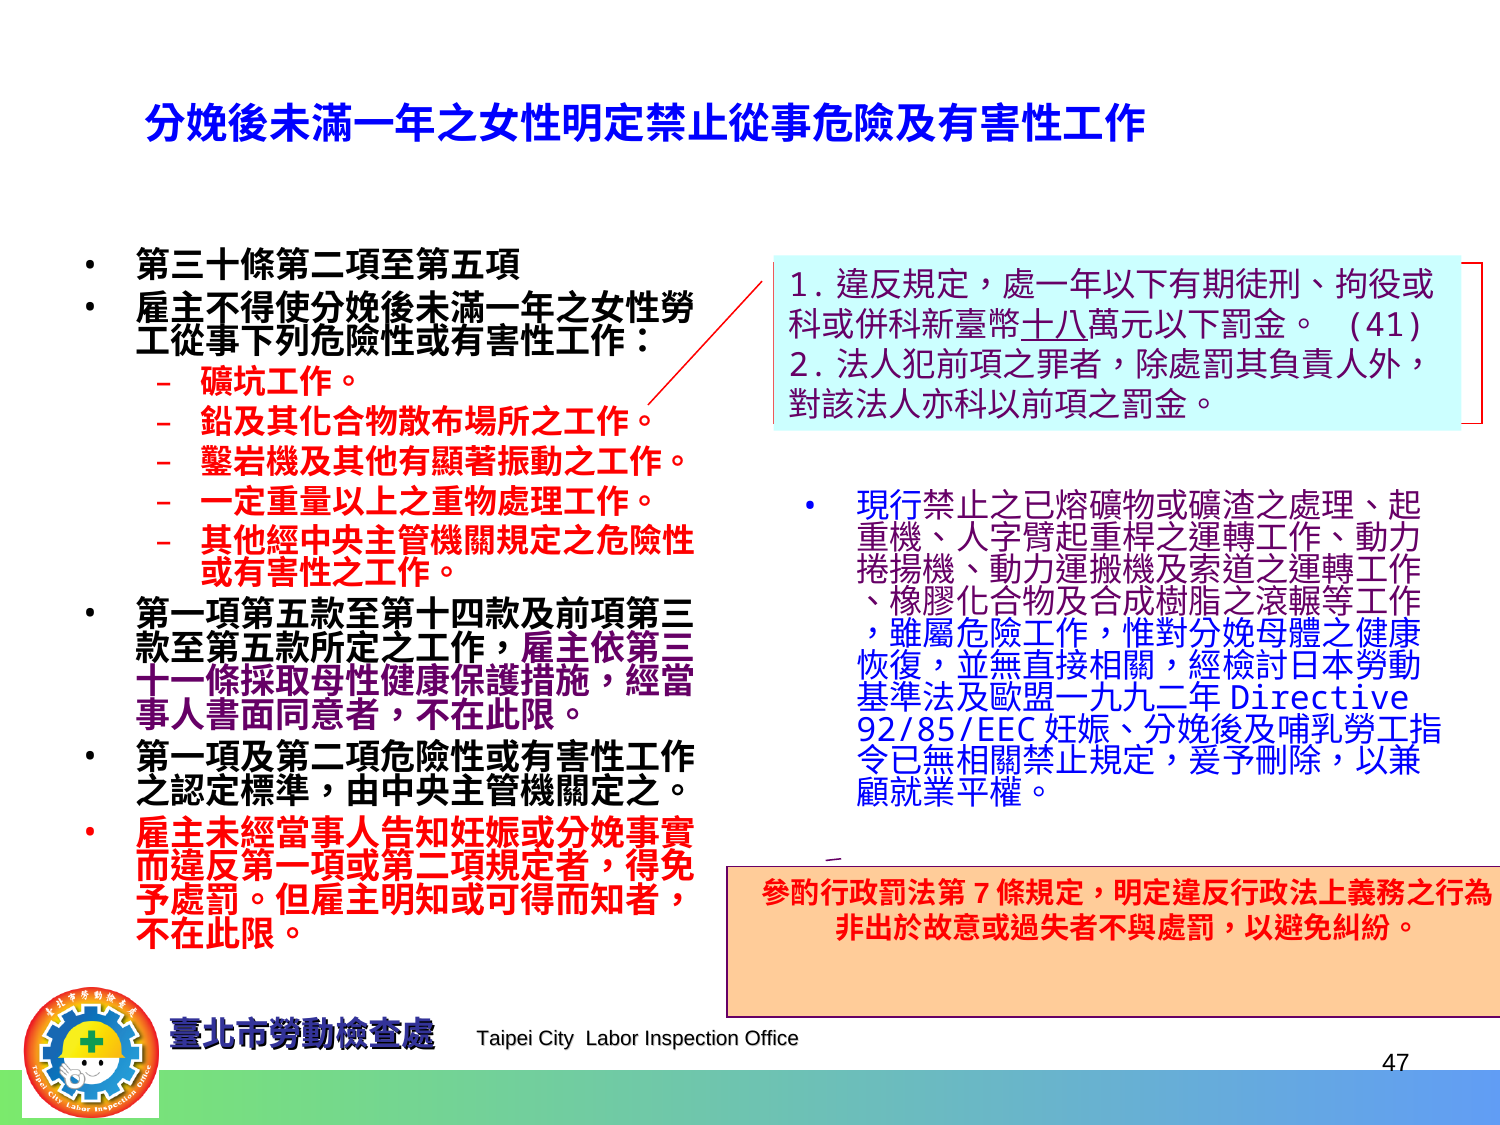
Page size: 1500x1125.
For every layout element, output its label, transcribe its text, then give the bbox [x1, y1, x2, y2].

text_box 分娩後未滿一年之女性明定禁止從事危險及有害性工作 [129, 89, 1323, 155]
text_box <編號> [1074, 1024, 1426, 1100]
text_box 1.違反規定，處一年以下有期徒刑、拘役或科或併科新臺幣十八萬元以下罰金。 (41) 2.法人犯前項之罪者，除處罰其負責人外，對該法人亦科以前項之罰金。 [773, 255, 1462, 431]
text_box [727, 867, 1500, 1017]
text_box 參酌行政罰法第7條規定，明定違反行政法上義務之行為，非出於故意或過失者不與處罰，以避免糾紛。 [735, 866, 1500, 987]
picture [22, 987, 159, 1118]
list 第三十條第二項至第五項 雇主不得使分娩後未滿一年之女性勞工從事下列危險性或有害性工作： 礦坑工作。 鉛及其化合物散布場所之工作。 鑿岩機及其他有顯著振動之工作。 一定重量以上之重物處理工作。 其他經中央主管機關規定之危險性或有害性之工作。 第一項第五款至第十四款及前項第三款至第五款所定之工作，雇主依第三十一條採取母性健康保護措施，經當事人書面同意者，不在此限。 第一項及第二項危險性或有害性工作之認定標準，由中央主管機關定之。 雇主未經當事人告知妊娠或分娩事實而違反第一項或第二項規定者，得免予處罰。但雇主明知或可得而知者，不在此限。 [64, 243, 727, 965]
list 現行禁止之已熔礦物或礦渣之處理、起重機、人字臂起重桿之運轉工作、動力捲揚機、動力運搬機及索道之運轉工作、橡膠化合物及合成樹脂之滾輾等工作，雖屬危險工作，惟對分娩母體之健康恢復，並無直接相關，經檢討日本勞動基準法及歐盟一九九二年Directive 92/85/EEC妊娠、分娩後及哺乳勞工指令已無相關禁止規定，爰予刪除，以兼顧就業平權。 [785, 456, 1459, 866]
